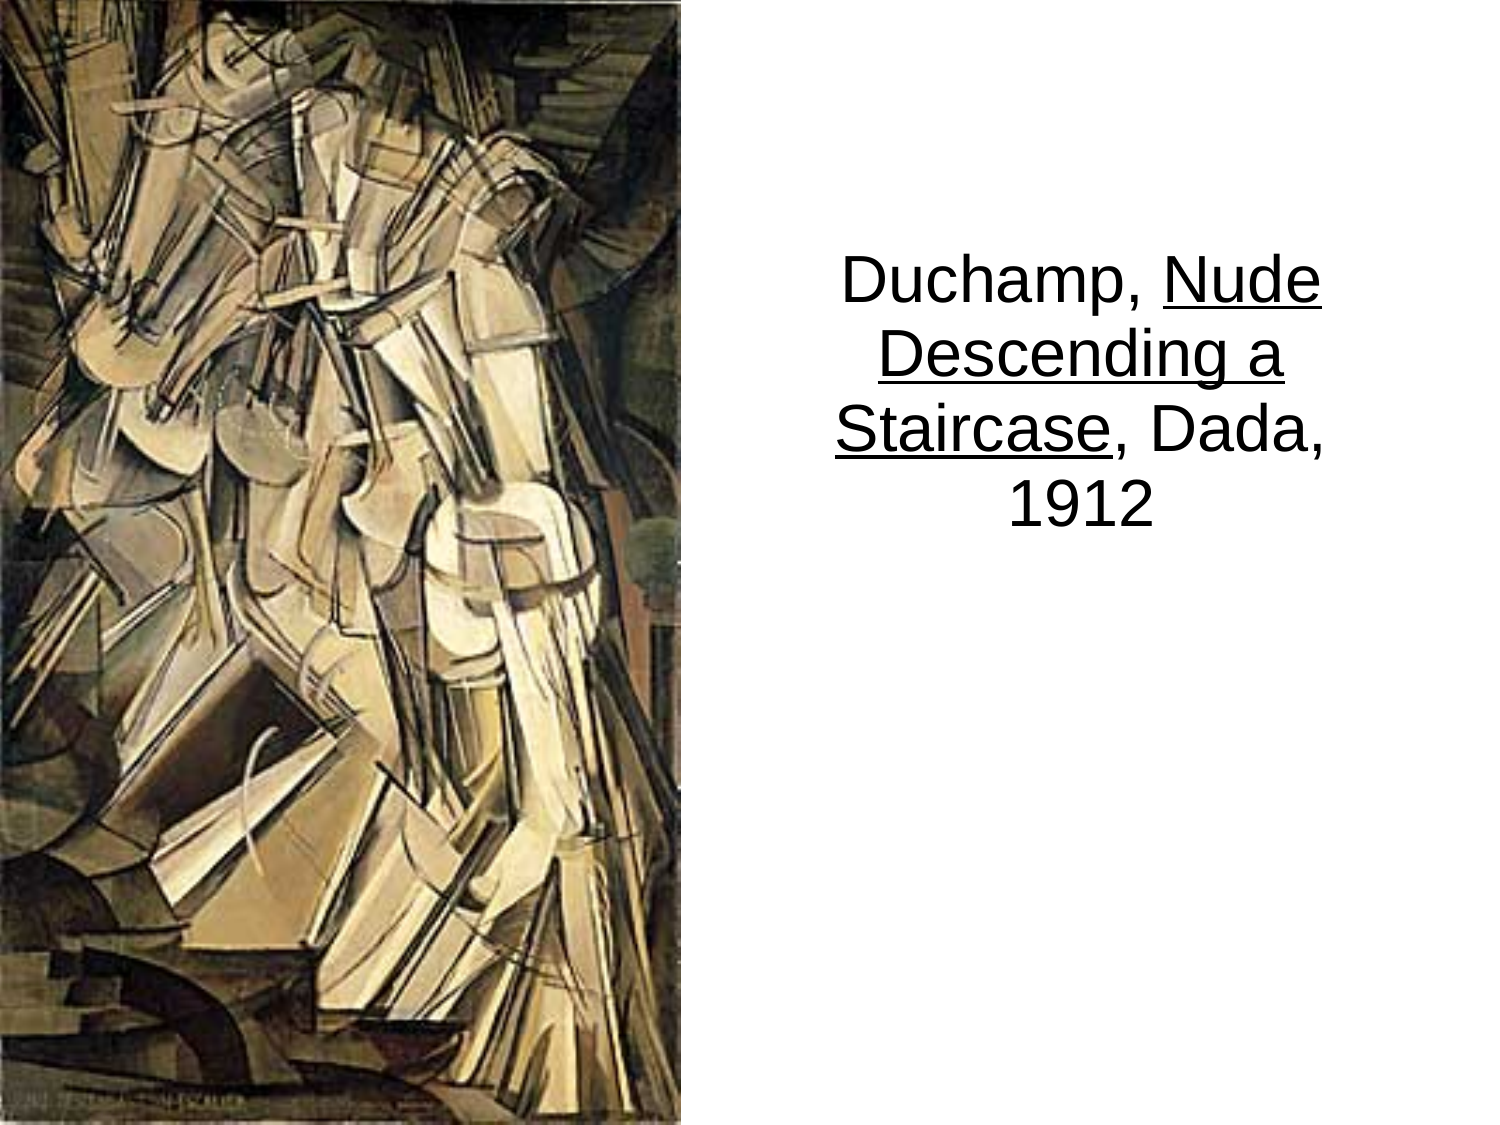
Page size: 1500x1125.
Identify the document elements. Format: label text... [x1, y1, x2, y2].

title Duchamp, Nude Descending a Staircase, Dada, 1912 [737, 45, 1426, 738]
picture [0, 0, 681, 1125]
